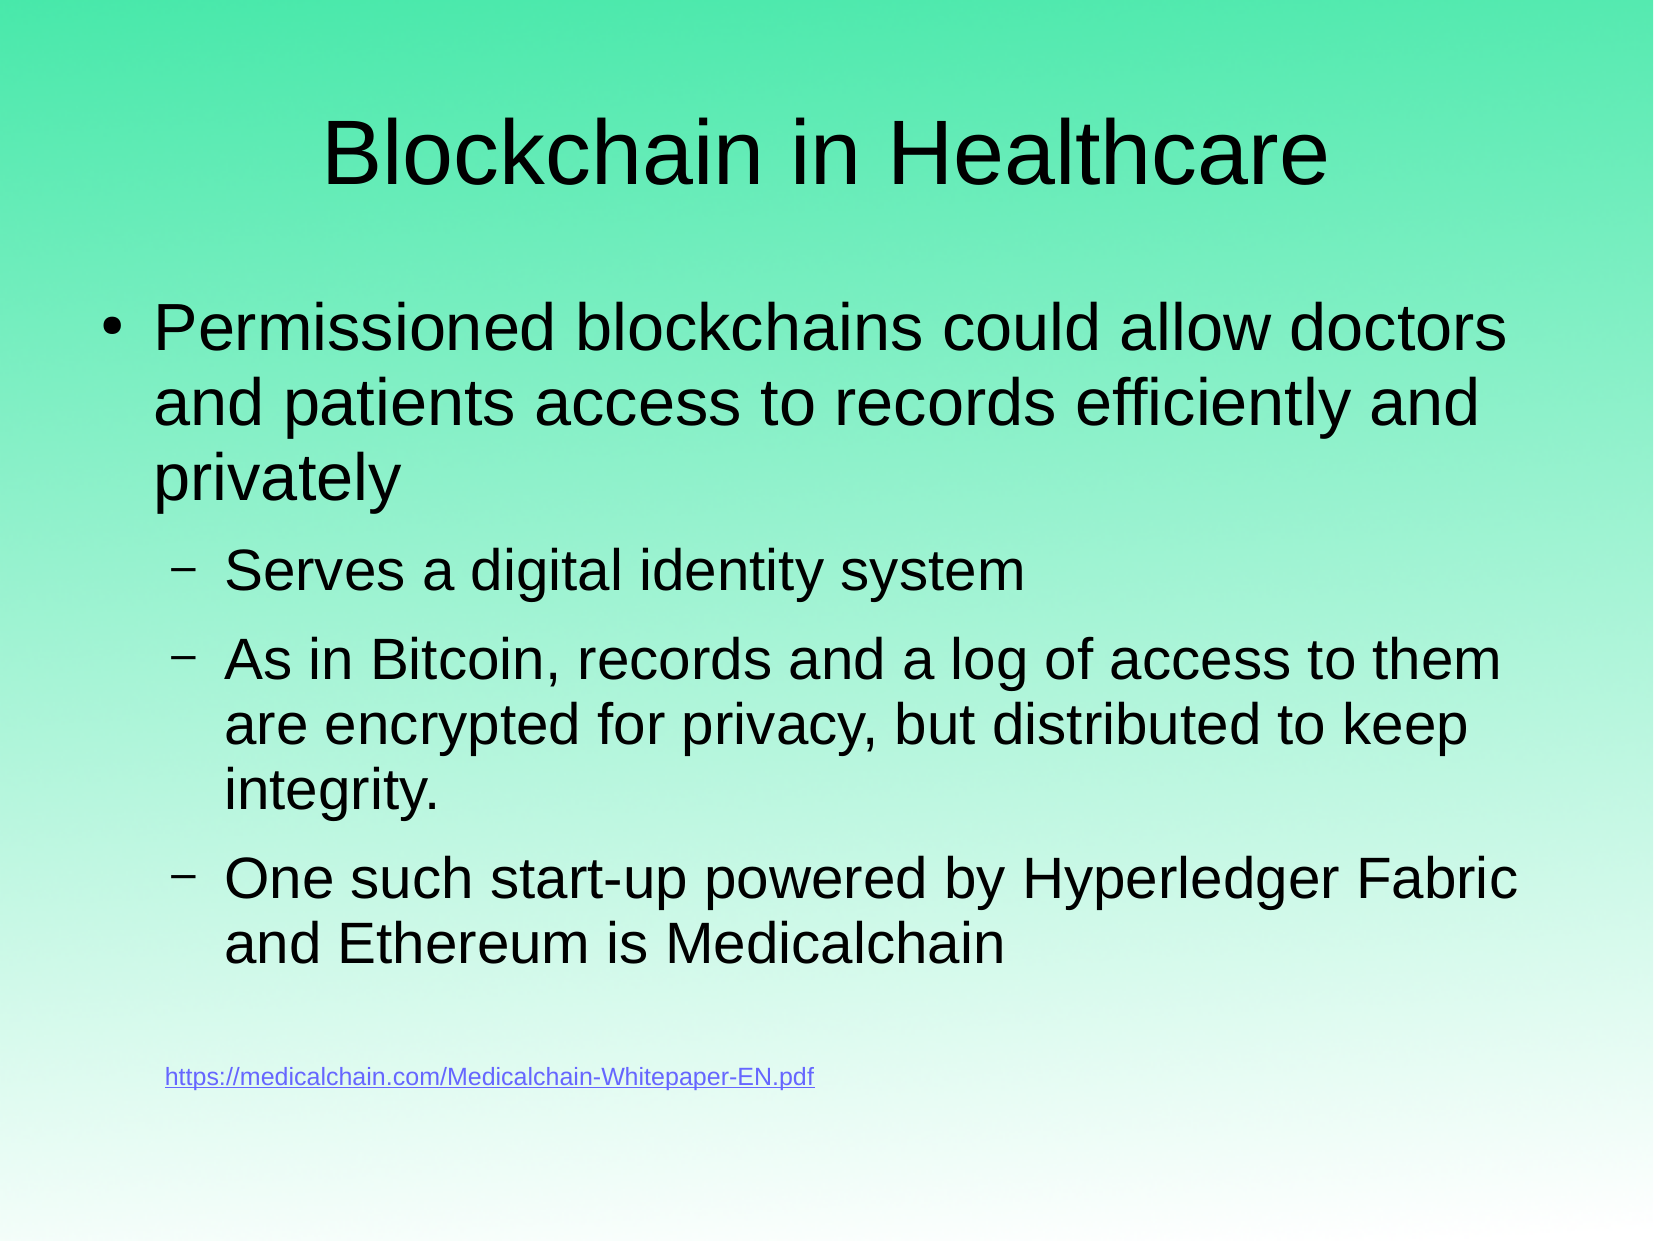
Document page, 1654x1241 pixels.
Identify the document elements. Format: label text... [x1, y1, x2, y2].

picture [0, 0, 1654, 1241]
text_box https://medicalchain.com/Medicalchain-Whitepaper-EN.pdf [150, 1055, 1455, 1141]
title Blockchain in Healthcare [82, 49, 1571, 257]
list Permissioned blockchains could allow doctors and patients access to records efficiently and privately Serves a digital identity system As in Bitcoin, records and a log of access to them are encrypted for privacy, but distributed to keep integrity. One such start-up powered by Hyperledger Fabric and Ethereum is Medicalchain [82, 290, 1571, 1010]
